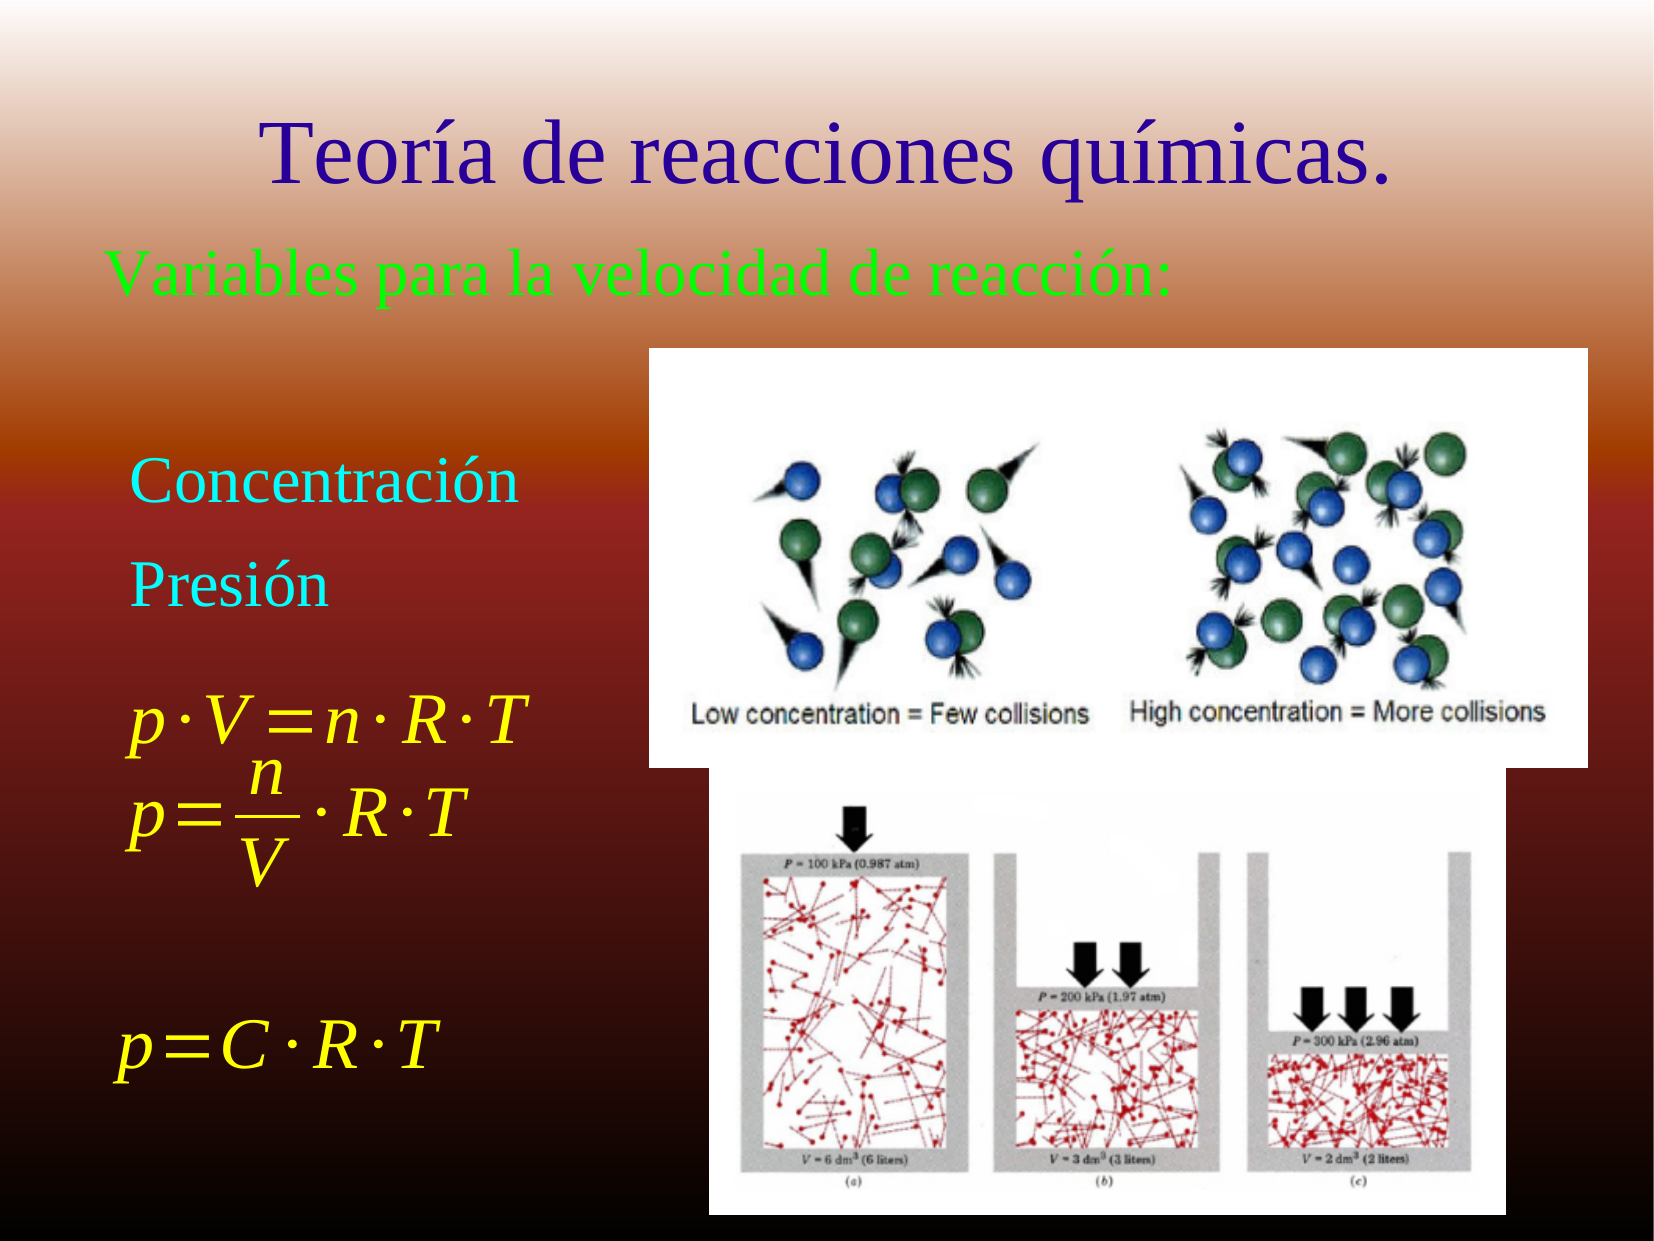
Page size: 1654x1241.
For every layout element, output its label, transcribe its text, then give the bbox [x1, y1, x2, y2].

picture [0, 0, 1654, 1241]
title Teoría de reacciones químicas. [82, 49, 1571, 257]
chart [111, 679, 532, 903]
text_box Variables para la velocidad de reacción: [32, 236, 1241, 385]
text_box Concentración Presión [59, 442, 649, 725]
chart [99, 1003, 443, 1085]
